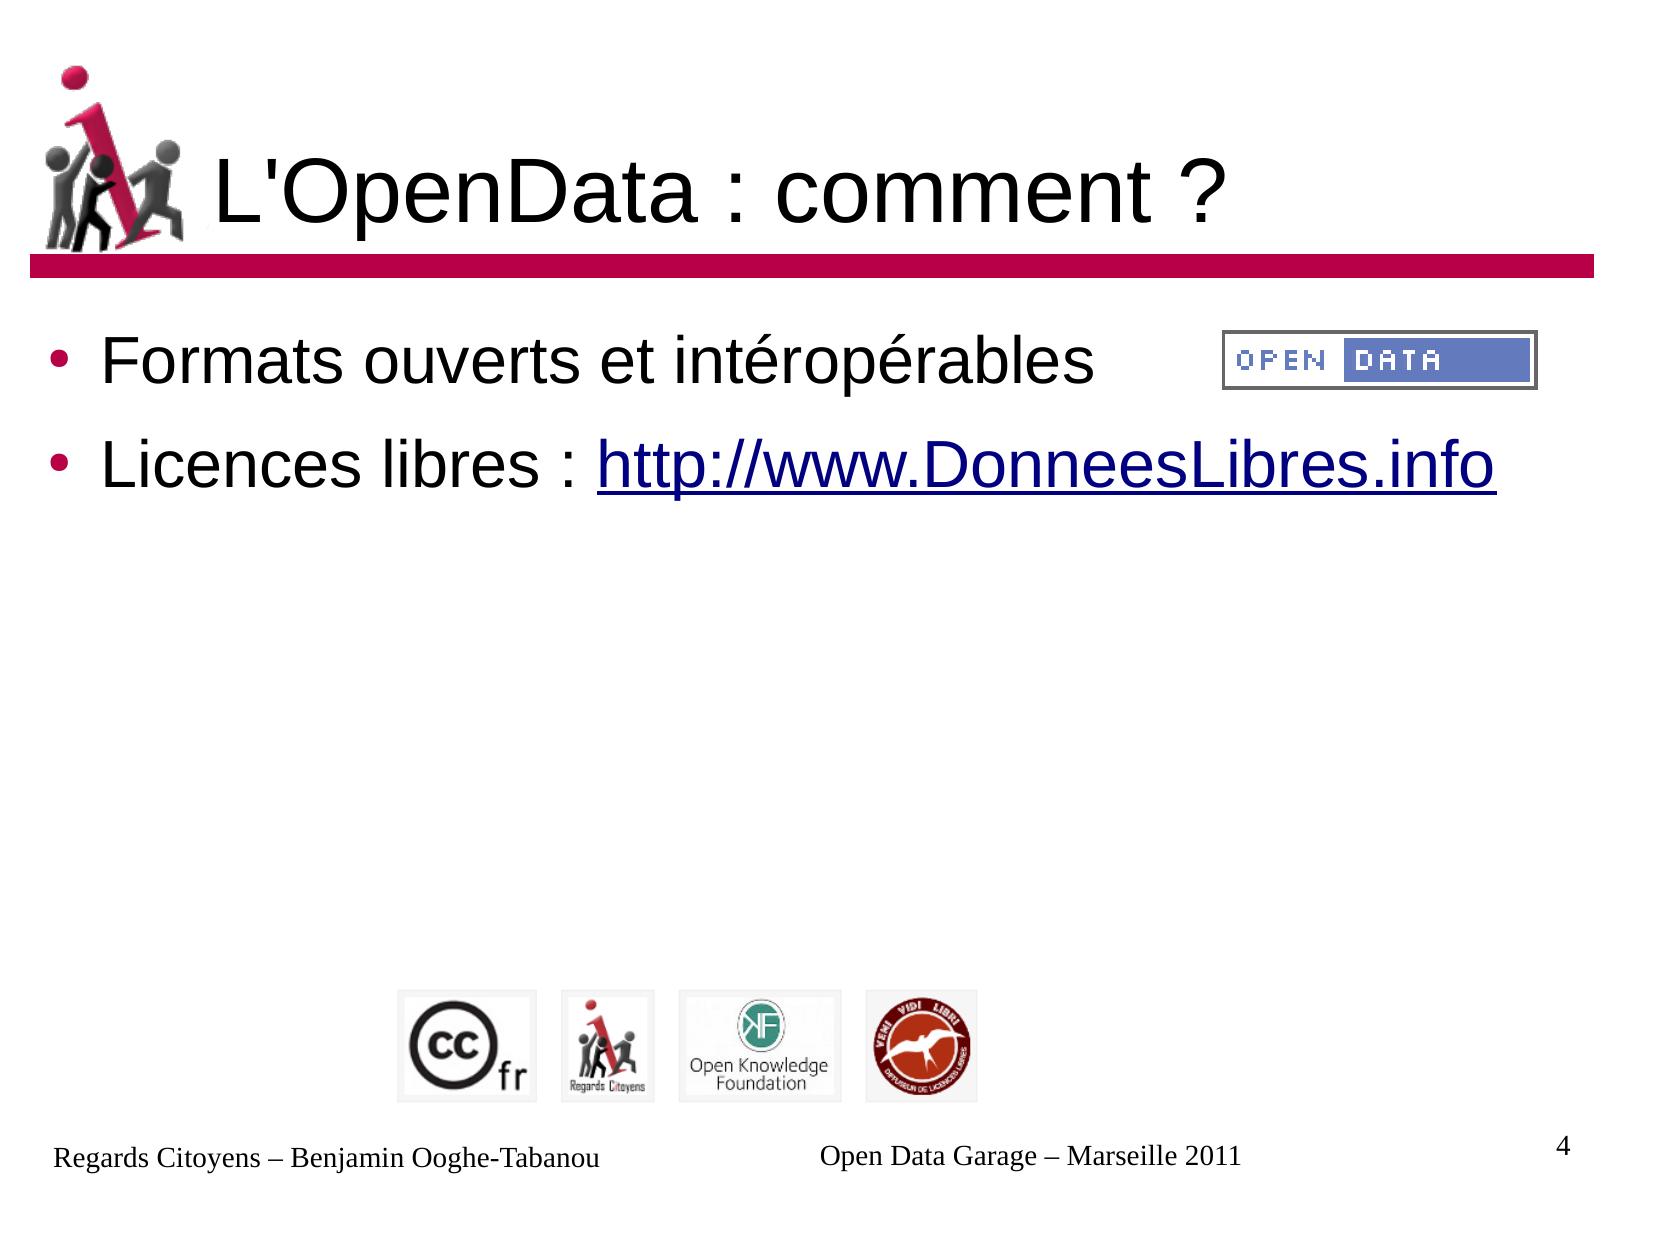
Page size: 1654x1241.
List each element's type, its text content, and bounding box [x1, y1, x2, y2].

list Formats ouverts et intéropérables Licences libres : http://www.DonneesLibres.info [29, 218, 1654, 1037]
picture [1222, 330, 1538, 390]
title L'OpenData : comment ? [212, 94, 1654, 218]
picture [29, 60, 210, 218]
picture [342, 525, 1247, 1117]
